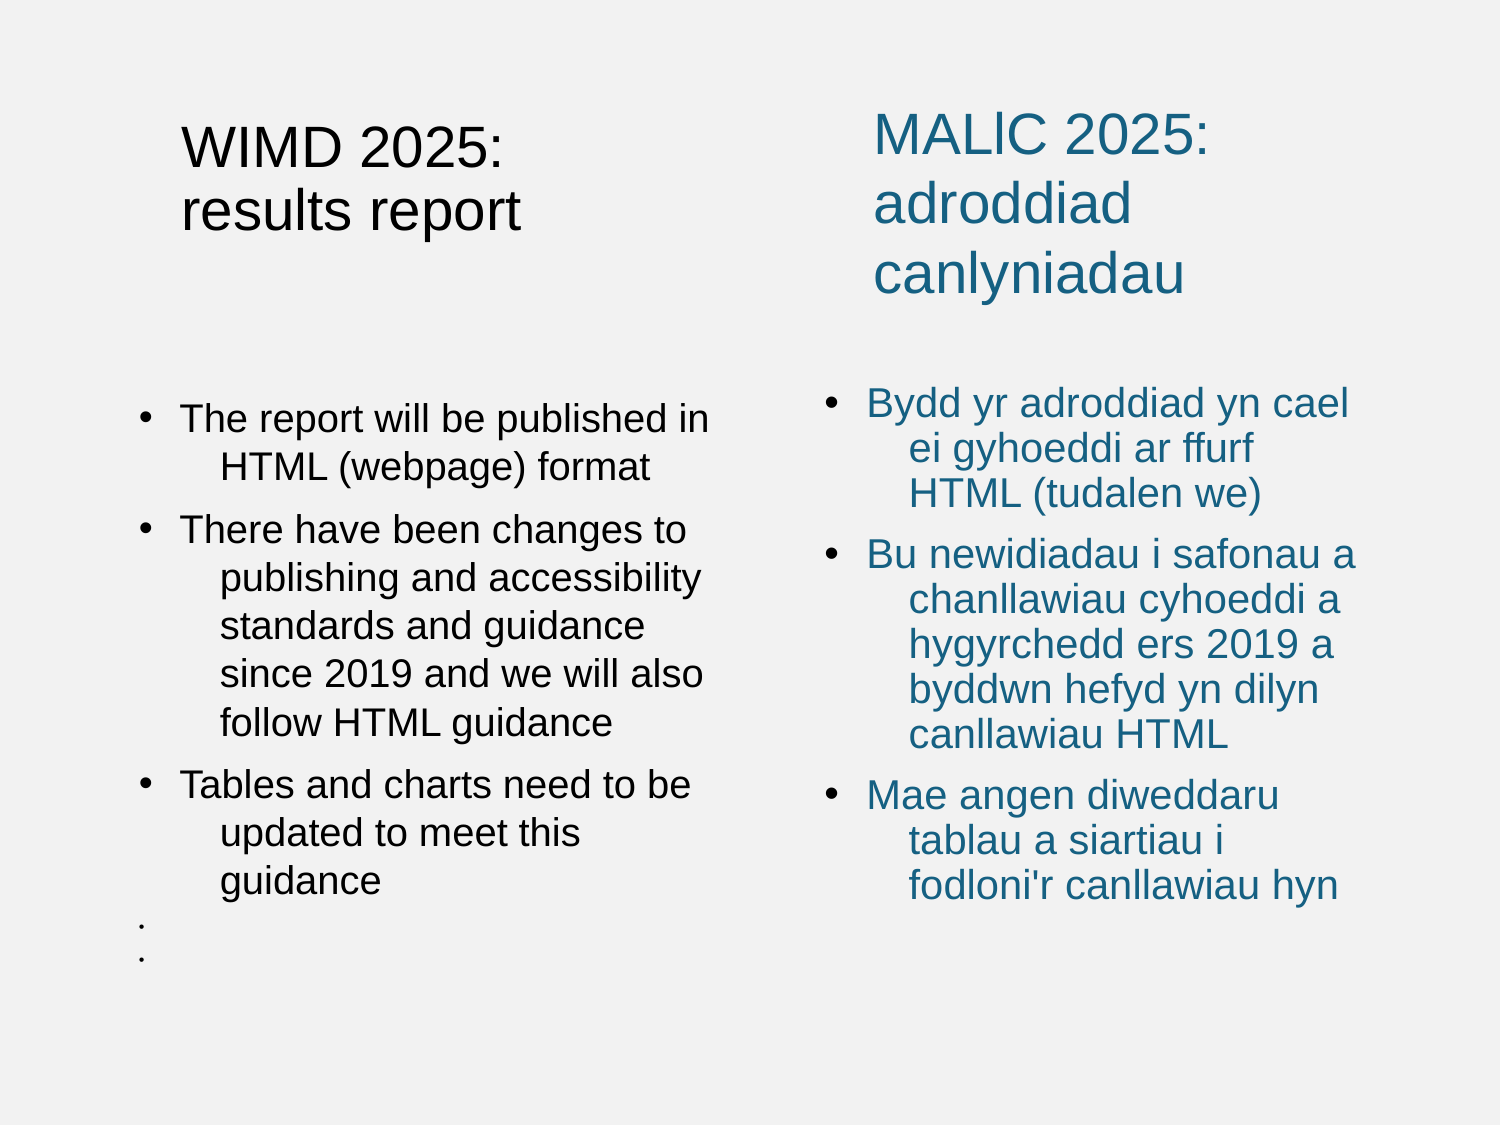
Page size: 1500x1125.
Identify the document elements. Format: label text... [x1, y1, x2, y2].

text_box Bydd yr adroddiad yn cael ei gyhoeddi ar ffurf HTML (tudalen we) Bu newidiadau i safonau a chanllawiau cyhoeddi a hygyrchedd ers 2019 a byddwn hefyd yn dilyn canllawiau HTML Mae angen diweddaru tablau a siartiau i fodloni'r canllawiau hyn [809, 374, 1377, 924]
title WIMD 2025: results report [166, 77, 685, 251]
subtitle The report will be published in HTML (webpage) format There have been changes to publishing and accessibility standards and guidance since 2019 and we will also follow HTML guidance Tables and charts need to be updated to meet this guidance [123, 385, 727, 988]
text_box MALlC 2025: adroddiad canlyniadau [858, 88, 1335, 316]
